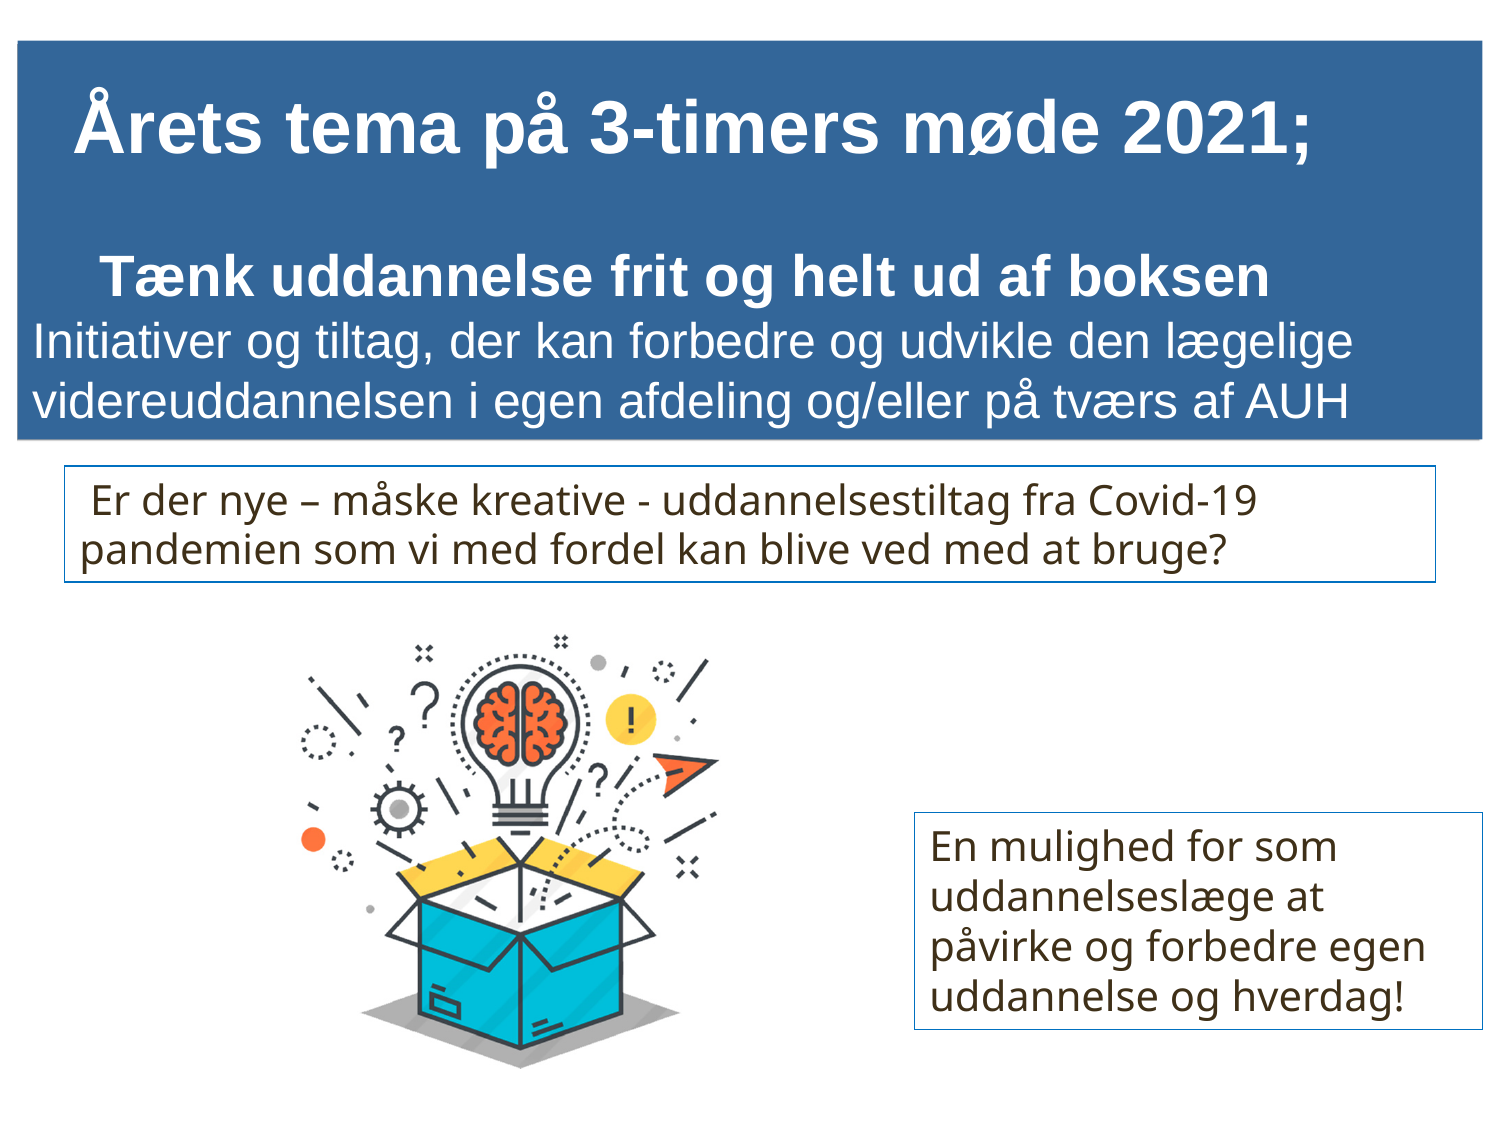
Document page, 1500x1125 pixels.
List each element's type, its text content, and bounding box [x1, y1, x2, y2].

text_box Årets tema på 3-timers møde 2021; Tænk uddannelse frit og helt ud af boksen Initiativer og tiltag, der kan forbedre og udvikle den lægelige videreuddannelsen i egen afdeling og/eller på tværs af AUH [17, 40, 1483, 440]
text_box En mulighed for som uddannelseslæge at påvirke og forbedre egen uddannelse og hverdag! [914, 812, 1483, 1030]
picture [263, 634, 768, 1069]
text_box Er der nye – måske kreative - uddannelsestiltag fra Covid-19 pandemien som vi med fordel kan blive ved med at bruge? [64, 465, 1436, 583]
